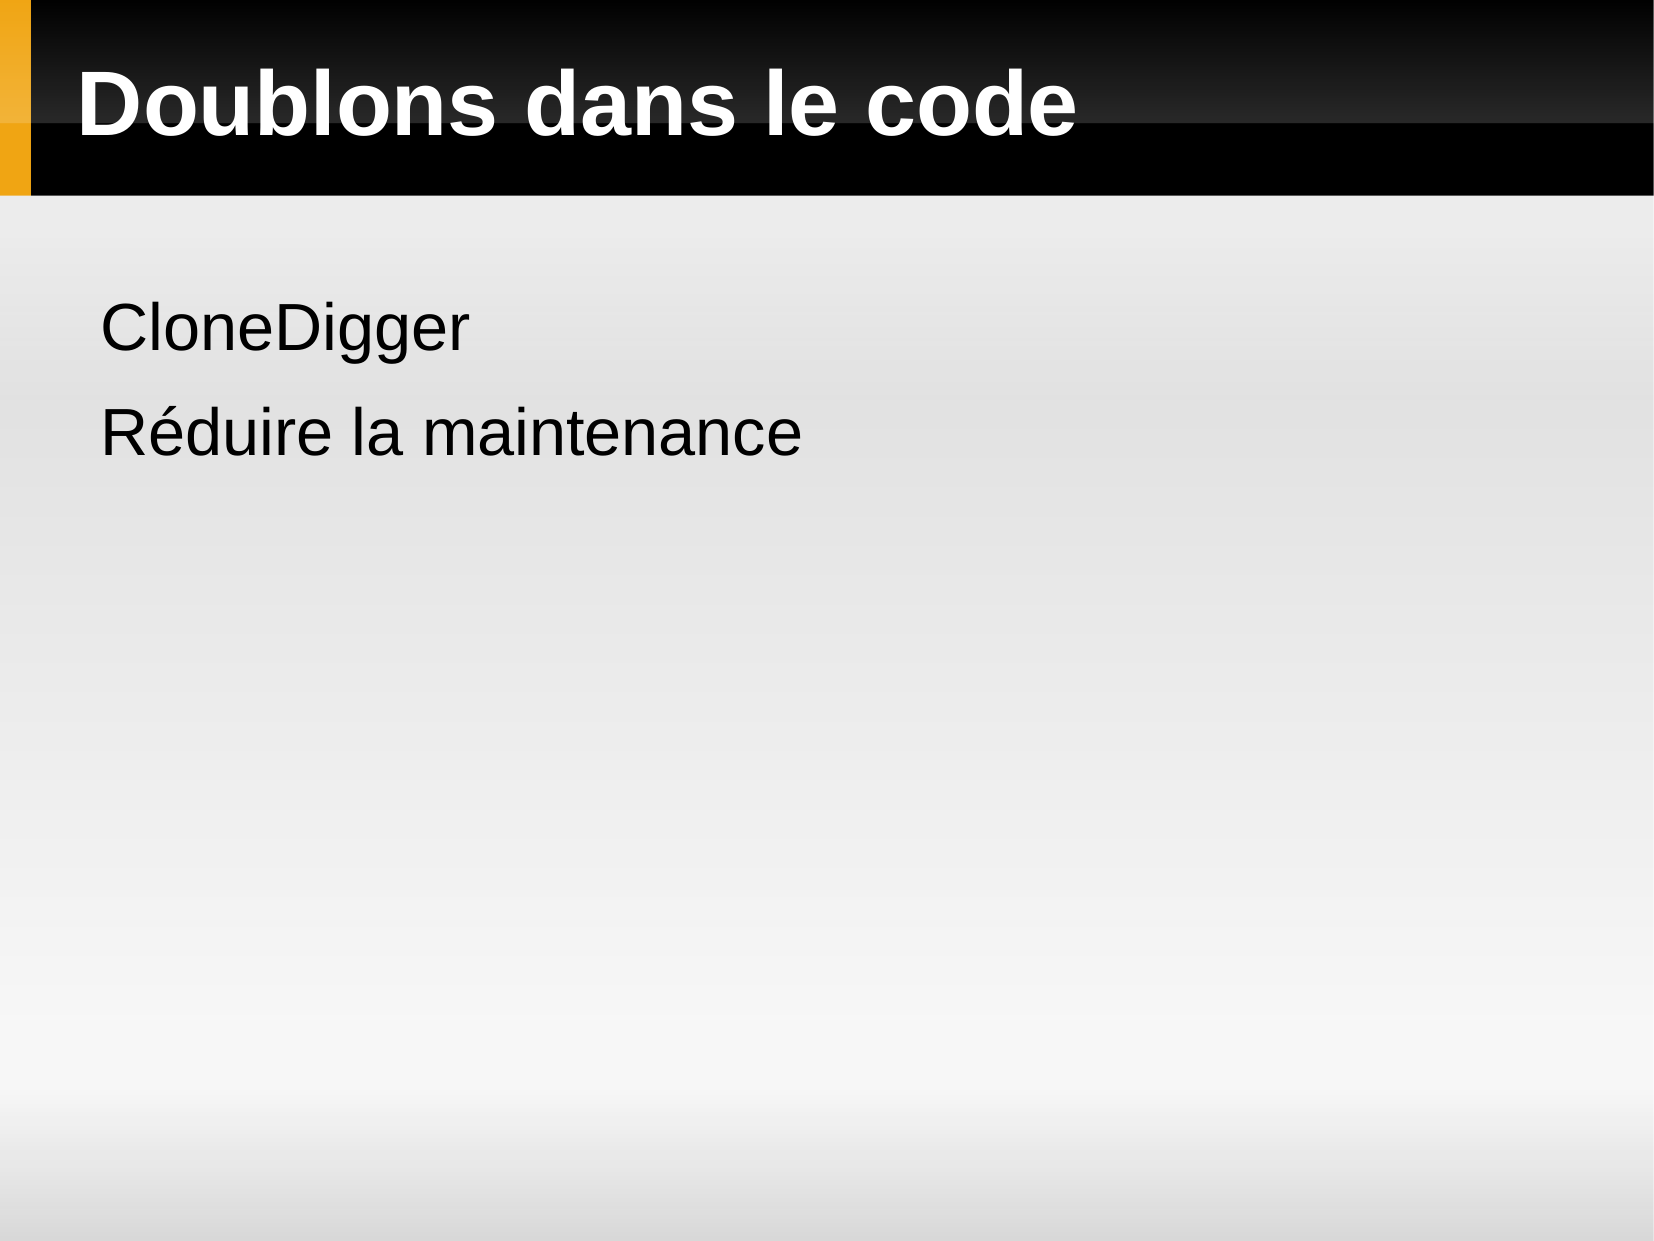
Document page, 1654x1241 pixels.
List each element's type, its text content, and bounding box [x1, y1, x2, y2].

title Doublons dans le code [76, 7, 1565, 200]
picture [0, 0, 1654, 1241]
list CloneDigger Réduire la maintenance [82, 290, 1571, 1094]
